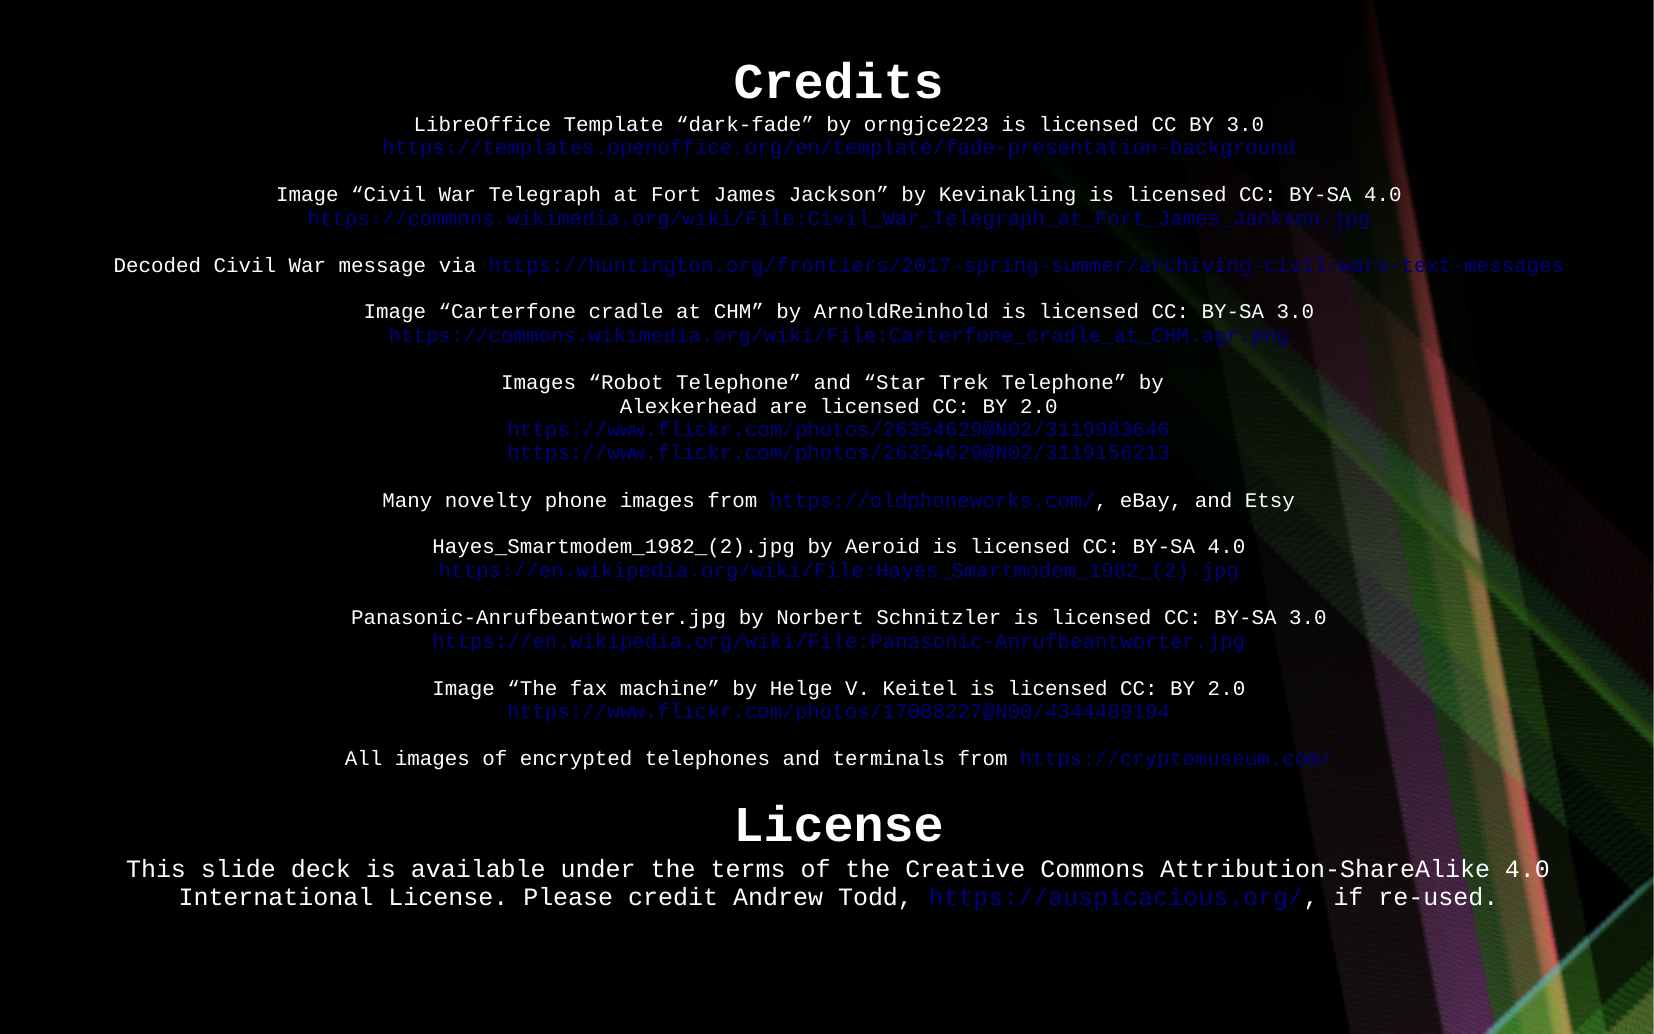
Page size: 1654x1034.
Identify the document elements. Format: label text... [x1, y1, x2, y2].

picture [0, 0, 1654, 1034]
subtitle Credits LibreOffice Template “dark-fade” by orngjce223 is licensed CC BY 3.0 https://templates.openoffice.org/en/template/fade-presentation-background Image “Civil War Telegraph at Fort James Jackson” by Kevinakling is licensed CC: BY-SA 4.0 https://commons.wikimedia.org/wiki/File:Civil_War_Telegraph_at_Fort_James_Jackson.jpg Decoded Civil War message via https://huntington.org/frontiers/2017-spring-summer/archiving-civil-wars-text-messages Image “Carterfone cradle at CHM” by ArnoldReinhold is licensed CC: BY-SA 3.0 https://commons.wikimedia.org/wiki/File:Carterfone_cradle_at_CHM.agr.png Images “Robot Telephone” and “Star Trek Telephone” by Alexkerhead are licensed CC: BY 2.0 https://www.flickr.com/photos/26354629@N02/3119983646 https://www.flickr.com/photos/26354629@N02/3119156213 Many novelty phone images from https://oldphoneworks.com/, eBay, and Etsy Hayes_Smartmodem_1982_(2).jpg by Aeroid is licensed CC: BY-SA 4.0 https://en.wikipedia.org/wiki/File:Hayes_Smartmodem_1982_(2).jpg Panasonic-Anrufbeantworter.jpg by Norbert Schnitzler is licensed CC: BY-SA 3.0 https://en.wikipedia.org/wiki/File:Panasonic-Anrufbeantworter.jpg Image “The fax machine” by Helge V. Keitel is licensed CC: BY 2.0 https://www.flickr.com/photos/17088227@N00/4344489194 All images of encrypted telephones and terminals from https://cryptomuseum.com/ License This slide deck is available under the terms of the Creative Commons Attribution-ShareAlike 4.0 International License. Please credit Andrew Todd, https://auspicacious.org/, if re-used. [94, 0, 1583, 1022]
